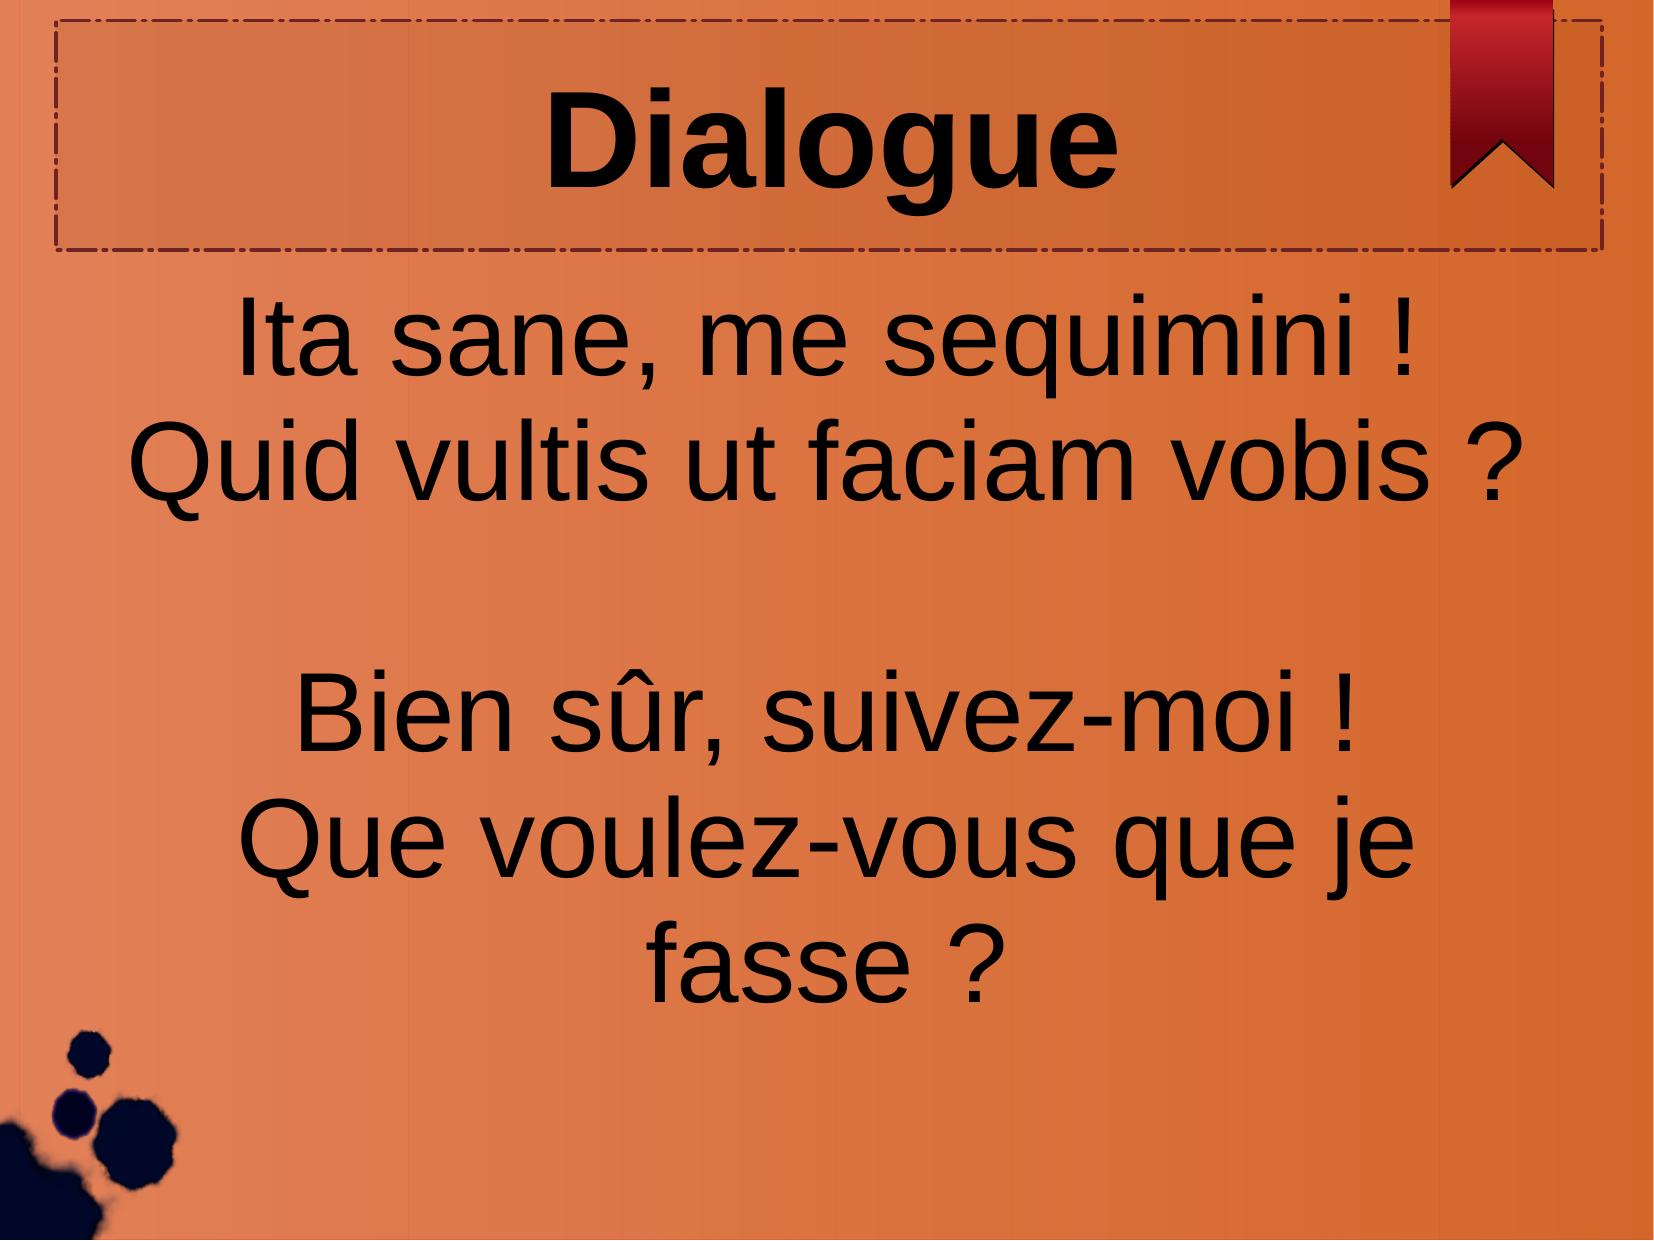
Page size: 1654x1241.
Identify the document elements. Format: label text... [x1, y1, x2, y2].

text_box Ita sane, me sequimini ! Quid vultis ut faciam vobis ? Bien sûr, suivez-moi ! Que voulez-vous que je fasse ? [82, 273, 1571, 1027]
title Dialogue [59, 23, 1607, 257]
